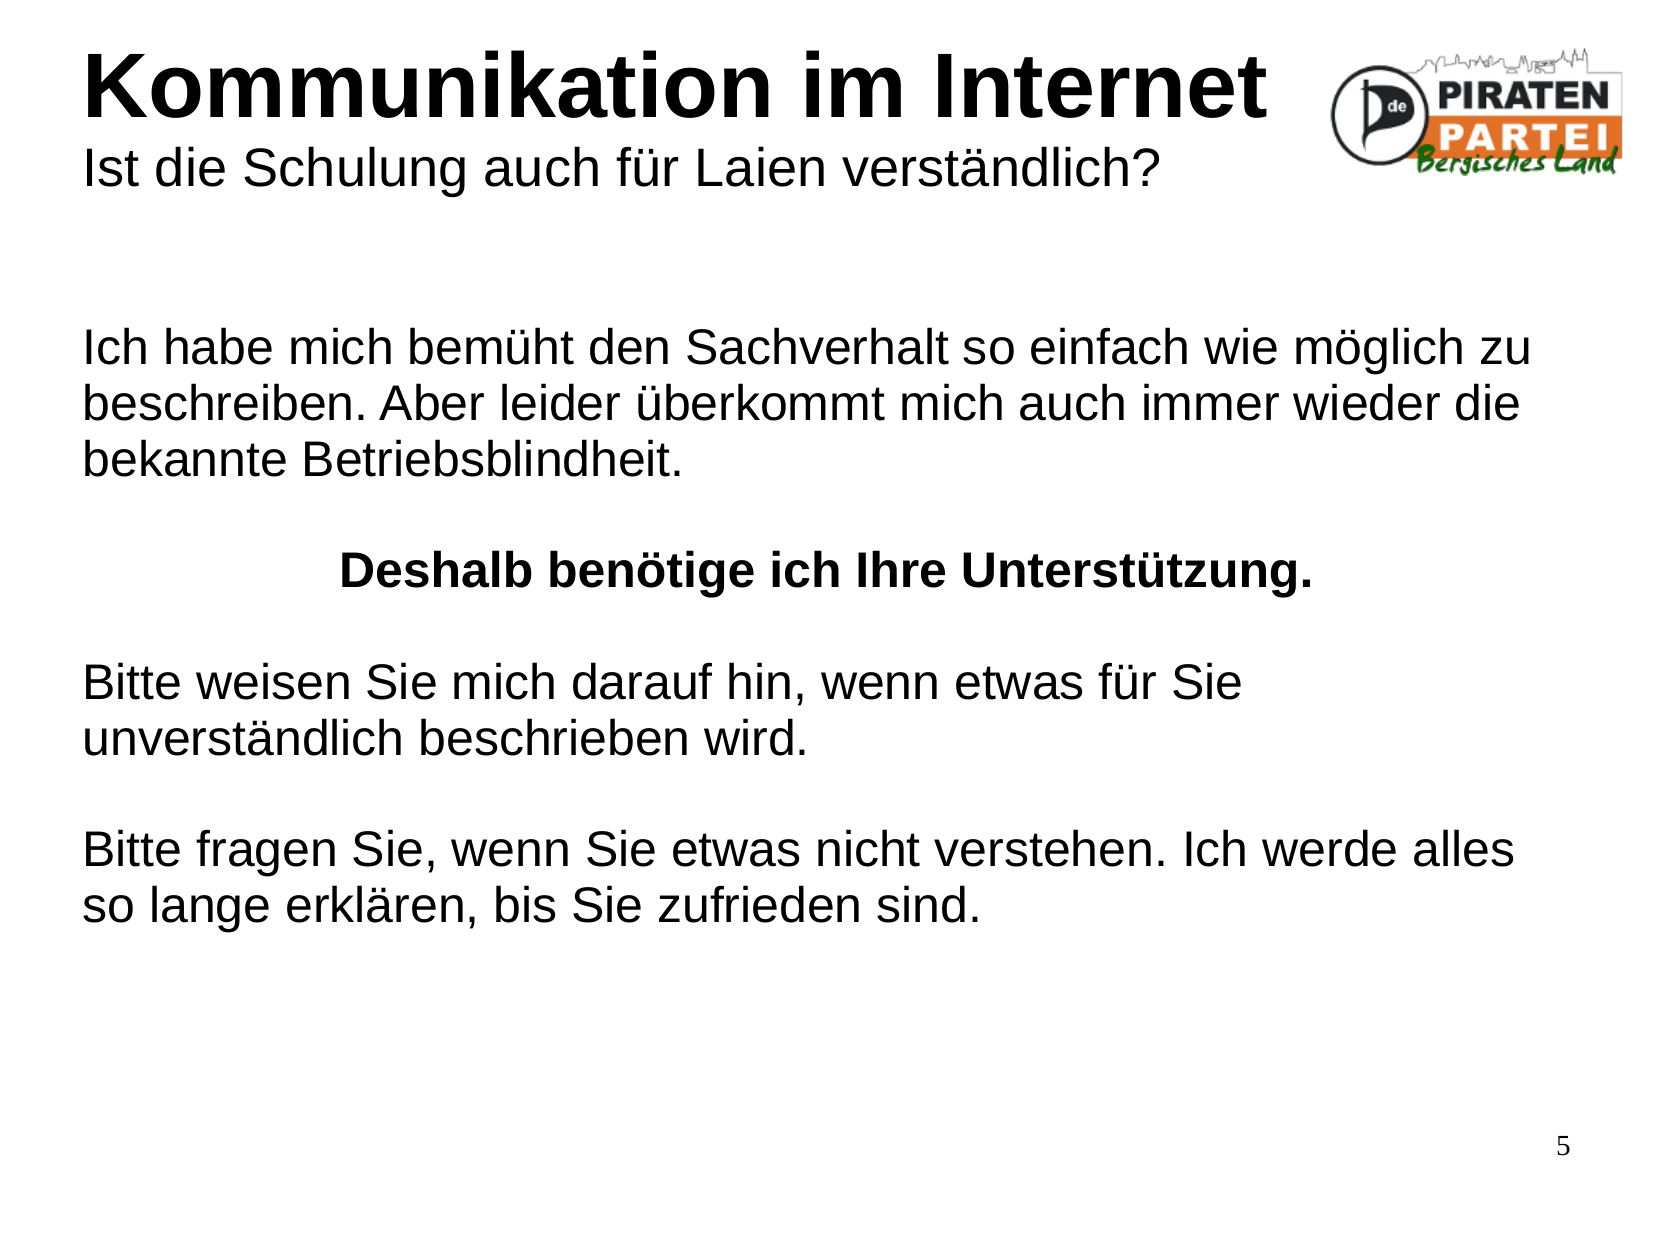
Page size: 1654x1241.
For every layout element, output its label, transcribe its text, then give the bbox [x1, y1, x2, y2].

picture [1328, 47, 1625, 176]
subtitle Ich habe mich bemüht den Sachverhalt so einfach wie möglich zu beschreiben. Aber leider überkommt mich auch immer wieder die bekannte Betriebsblindheit. Deshalb benötige ich Ihre Unterstützung. Bitte weisen Sie mich darauf hin, wenn etwas für Sie unverständlich beschrieben wird. Bitte fragen Sie, wenn Sie etwas nicht verstehen. Ich werde alles so lange erklären, bis Sie zufrieden sind. [82, 206, 1571, 1102]
title Kommunikation im Internet Ist die Schulung auch für Laien verständlich? [82, 34, 1571, 198]
